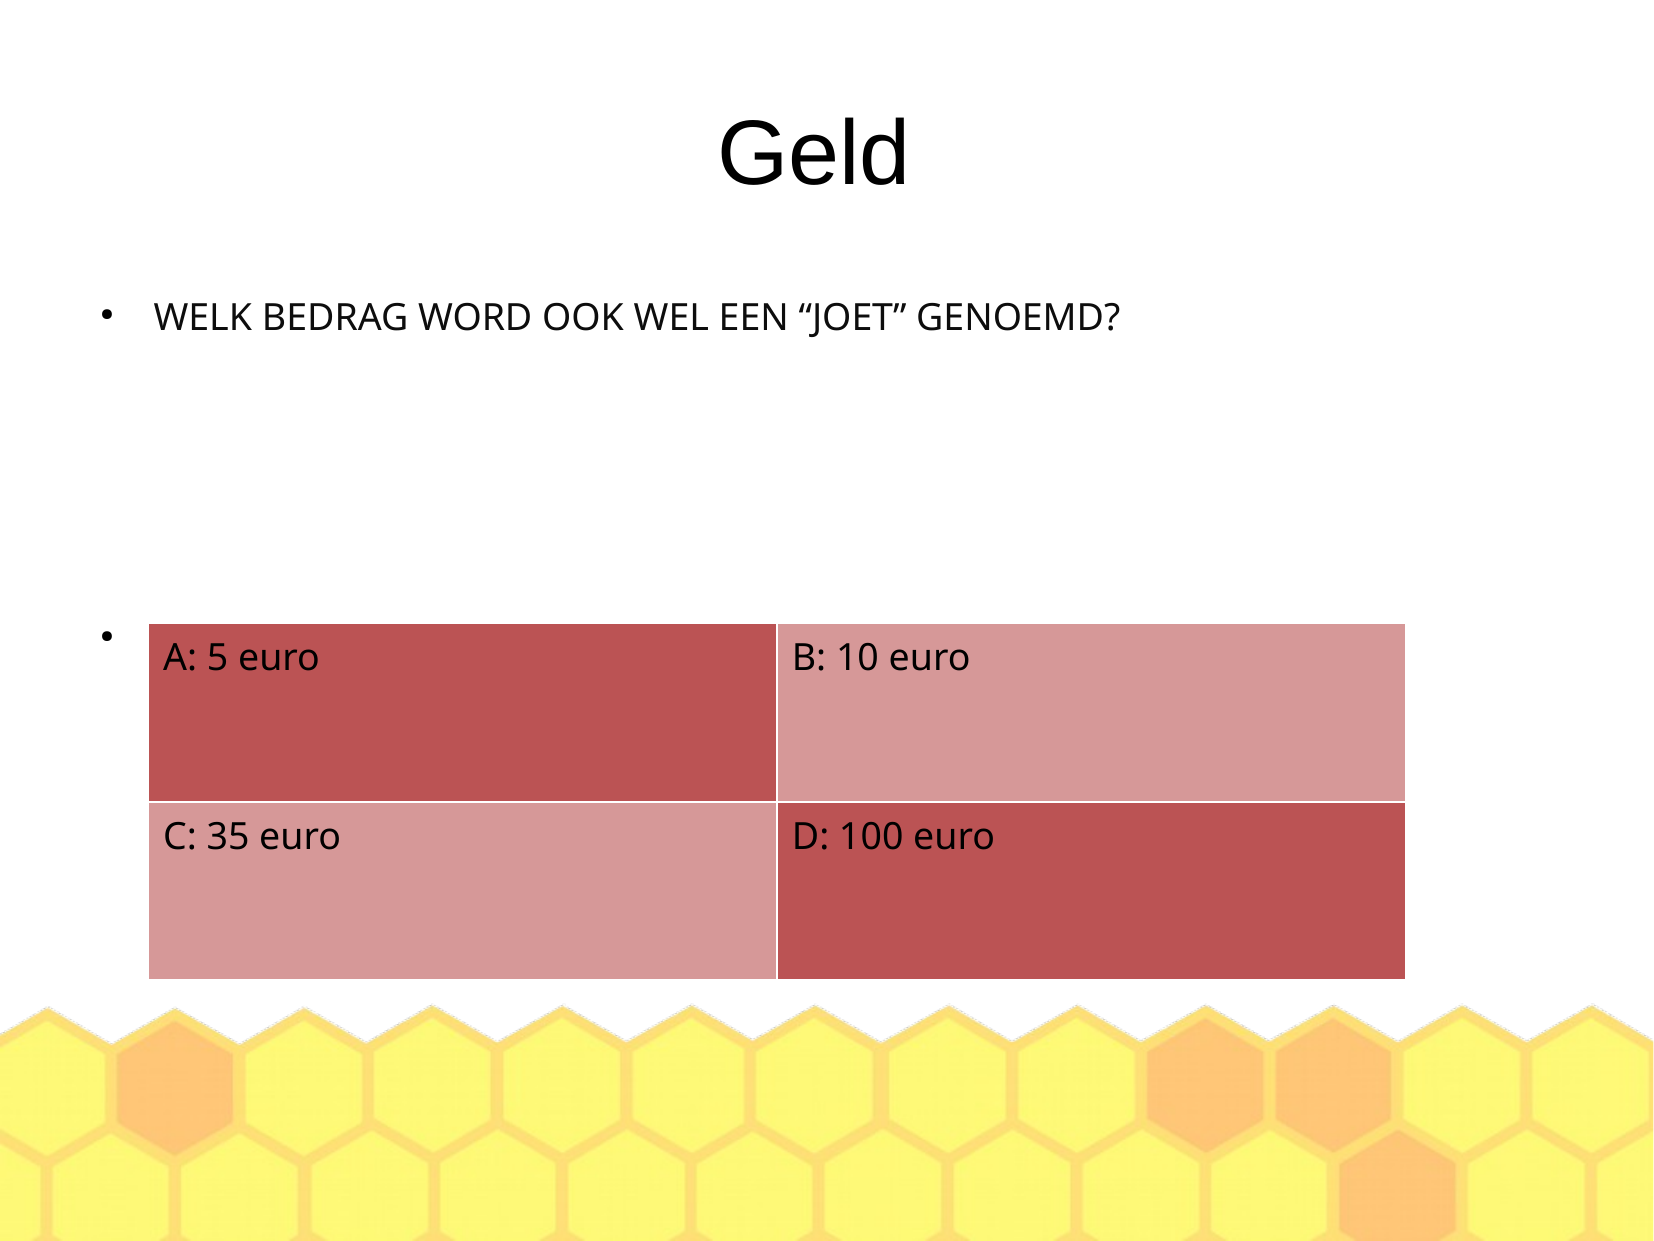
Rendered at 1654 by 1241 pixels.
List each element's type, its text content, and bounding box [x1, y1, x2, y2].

table_header B: 10 euro [778, 624, 1405, 801]
table_header A: 5 euro [149, 624, 776, 801]
list Welk bedrag word ook wel een “Joet” genoemd? [82, 290, 1571, 1010]
picture [0, 1001, 1654, 1241]
title Geld [82, 49, 1571, 257]
table_cell C: 35 euro [149, 803, 776, 979]
table_cell D: 100 euro [778, 803, 1405, 979]
